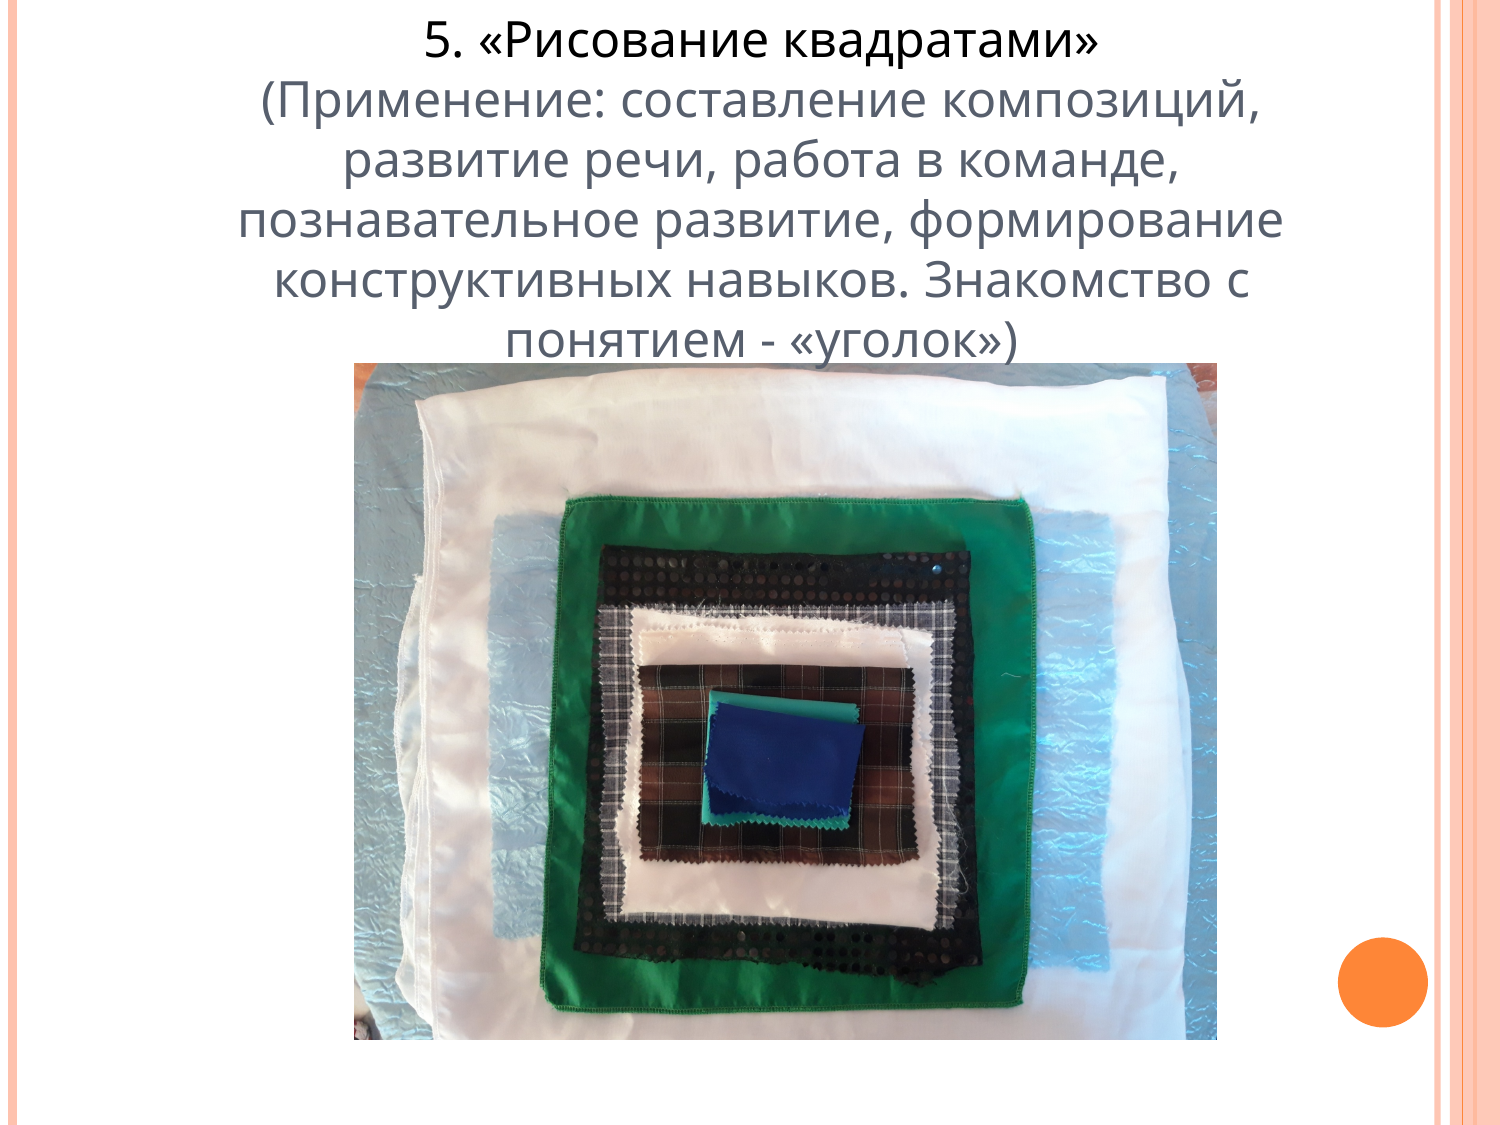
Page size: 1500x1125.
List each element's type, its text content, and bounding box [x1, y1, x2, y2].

picture [354, 375, 1217, 1040]
text_box 5. «Рисование квадратами» (Применение: составление композиций, развитие речи, работа в команде, познавательное развитие, формирование конструктивных навыков. Знакомство с понятием - «уголок») [182, 0, 1341, 375]
